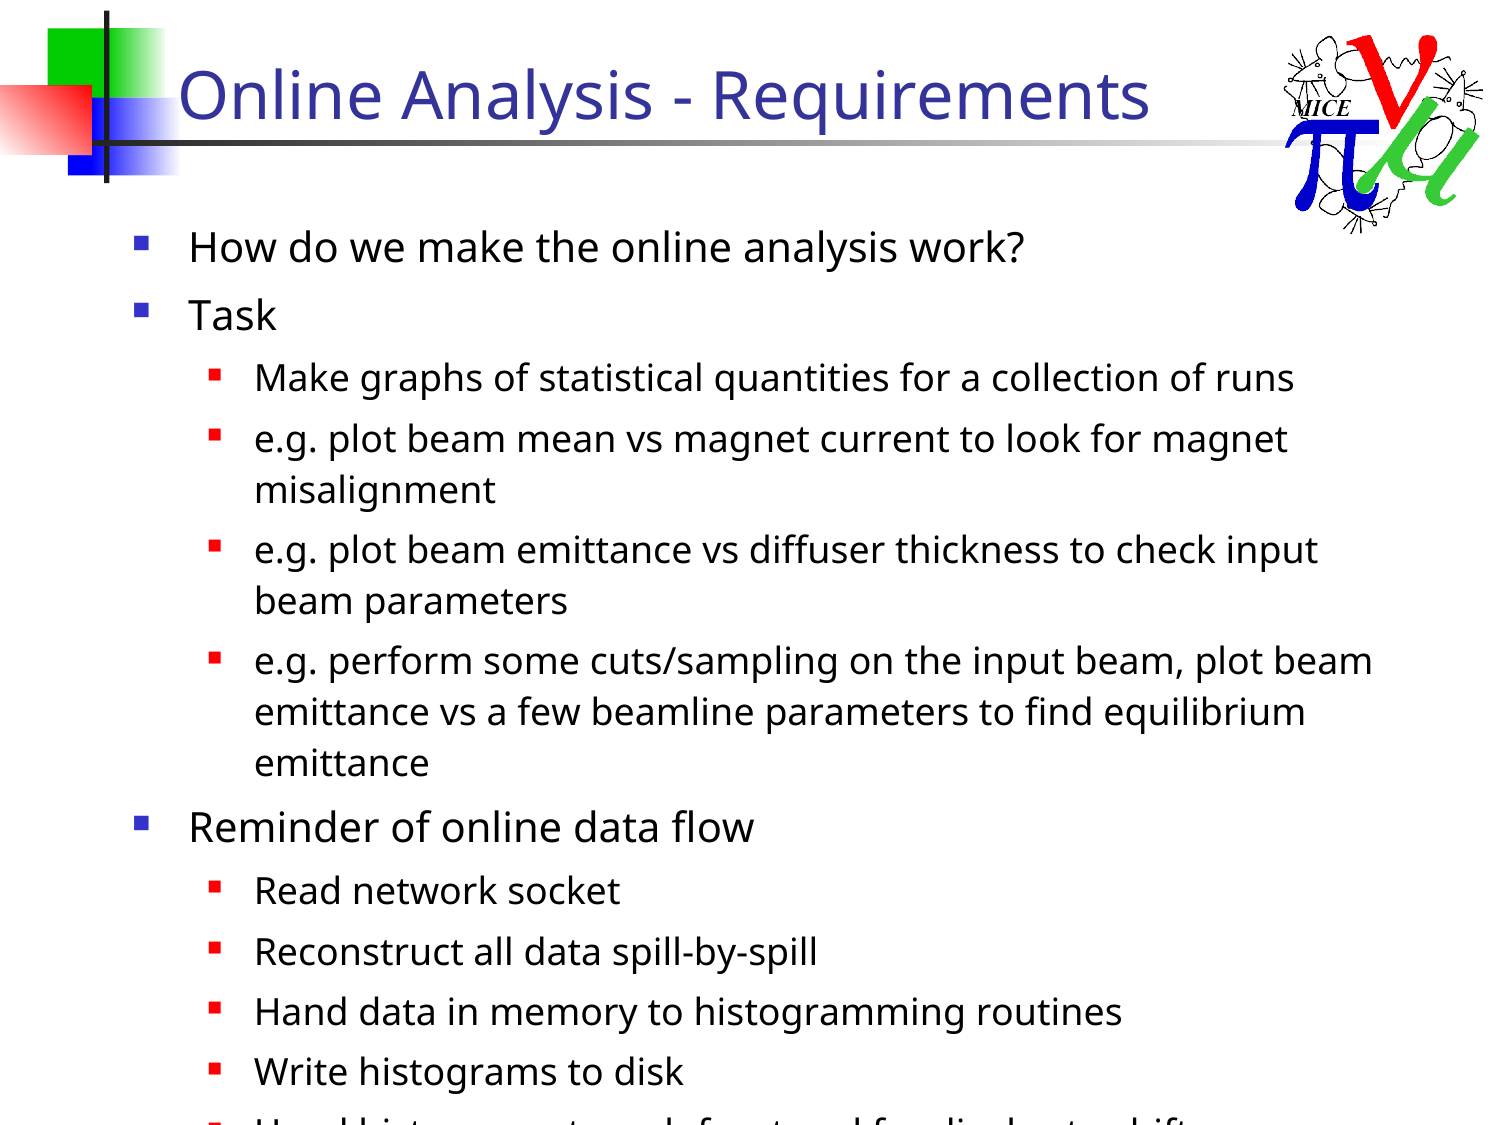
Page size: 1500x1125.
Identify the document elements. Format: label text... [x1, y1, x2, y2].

list How do we make the online analysis work? Task Make graphs of statistical quantities for a collection of runs e.g. plot beam mean vs magnet current to look for magnet misalignment e.g. plot beam emittance vs diffuser thickness to check input beam parameters e.g. perform some cuts/sampling on the input beam, plot beam emittance vs a few beamline parameters to find equilibrium emittance Reminder of online data flow Read network socket Reconstruct all data spill-by-spill Hand data in memory to histogramming routines Write histograms to disk Hand histograms to web front end for display to shifters Currently we never write particle data to disk [117, 210, 1393, 1101]
title Online Analysis - Requirements [162, 0, 1441, 188]
picture [1264, 5, 1500, 251]
